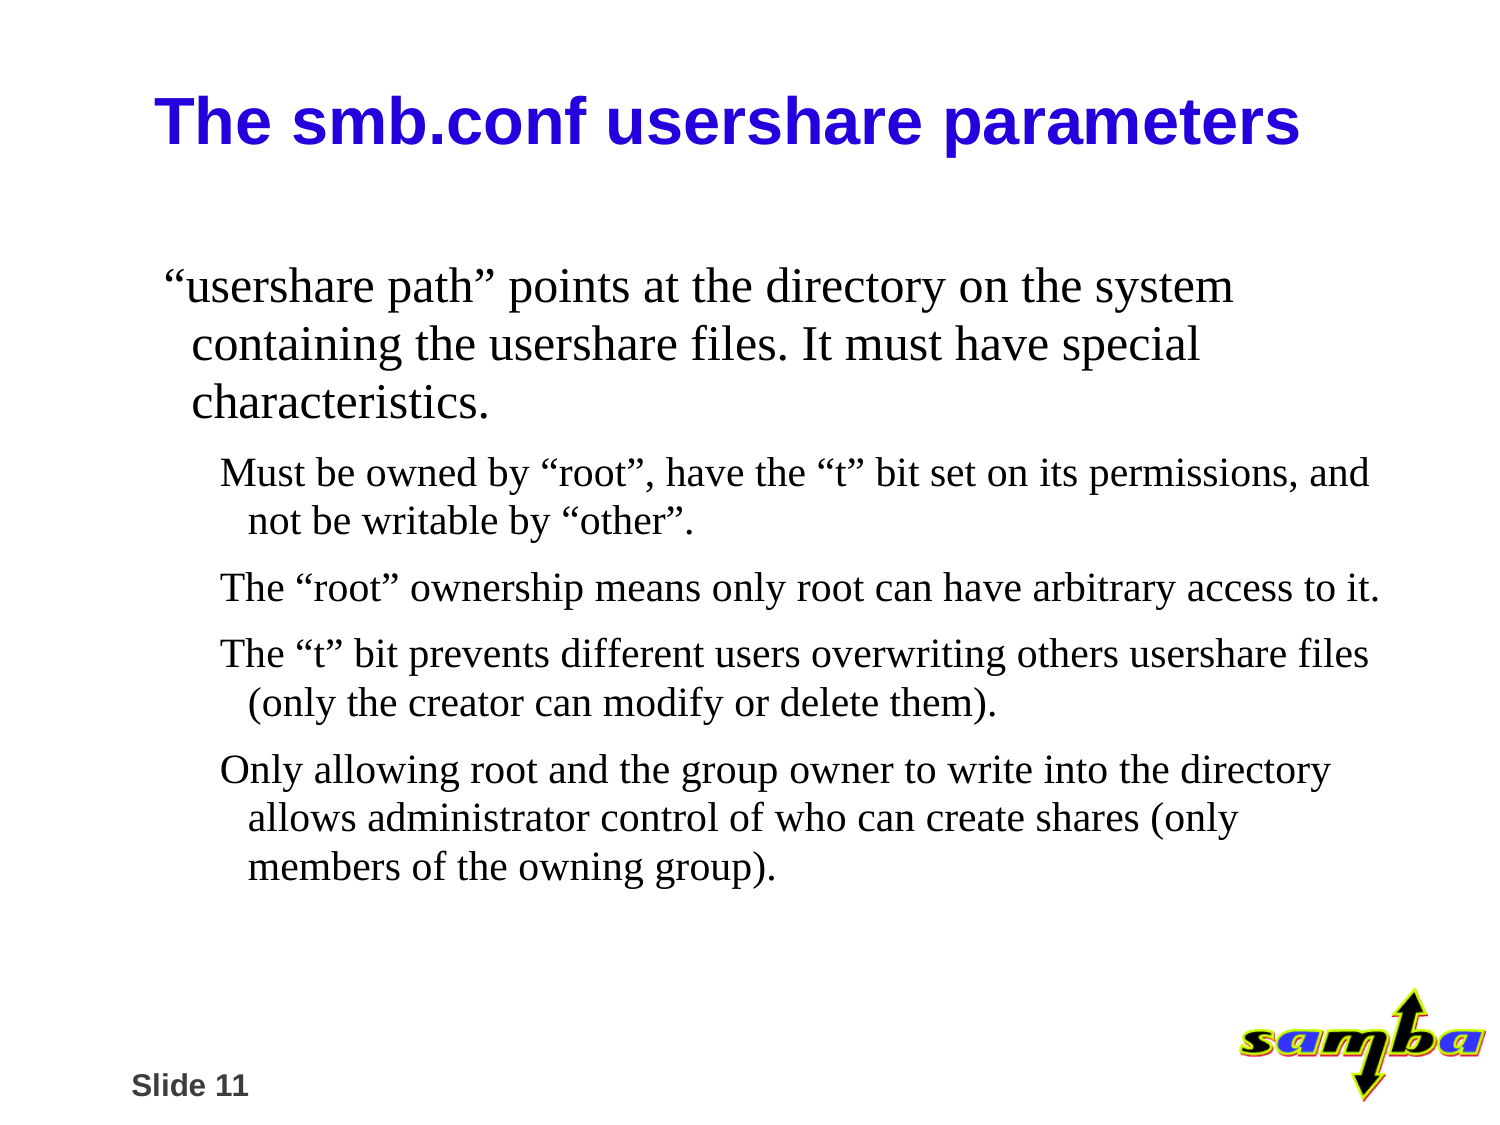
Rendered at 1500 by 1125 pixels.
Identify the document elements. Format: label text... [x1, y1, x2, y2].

picture [1239, 987, 1486, 1102]
list “usershare path” points at the directory on the system containing the usershare files. It must have special characteristics. Must be owned by “root”, have the “t” bit set on its permissions, and not be writable by “other”. The “root” ownership means only root can have arbitrary access to it. The “t” bit prevents different users overwriting others usershare files (only the creator can modify or delete them). Only allowing root and the group owner to write into the directory allows administrator control of who can create shares (only members of the owning group). [163, 254, 1404, 986]
title The smb.conf usershare parameters [154, 41, 1383, 205]
